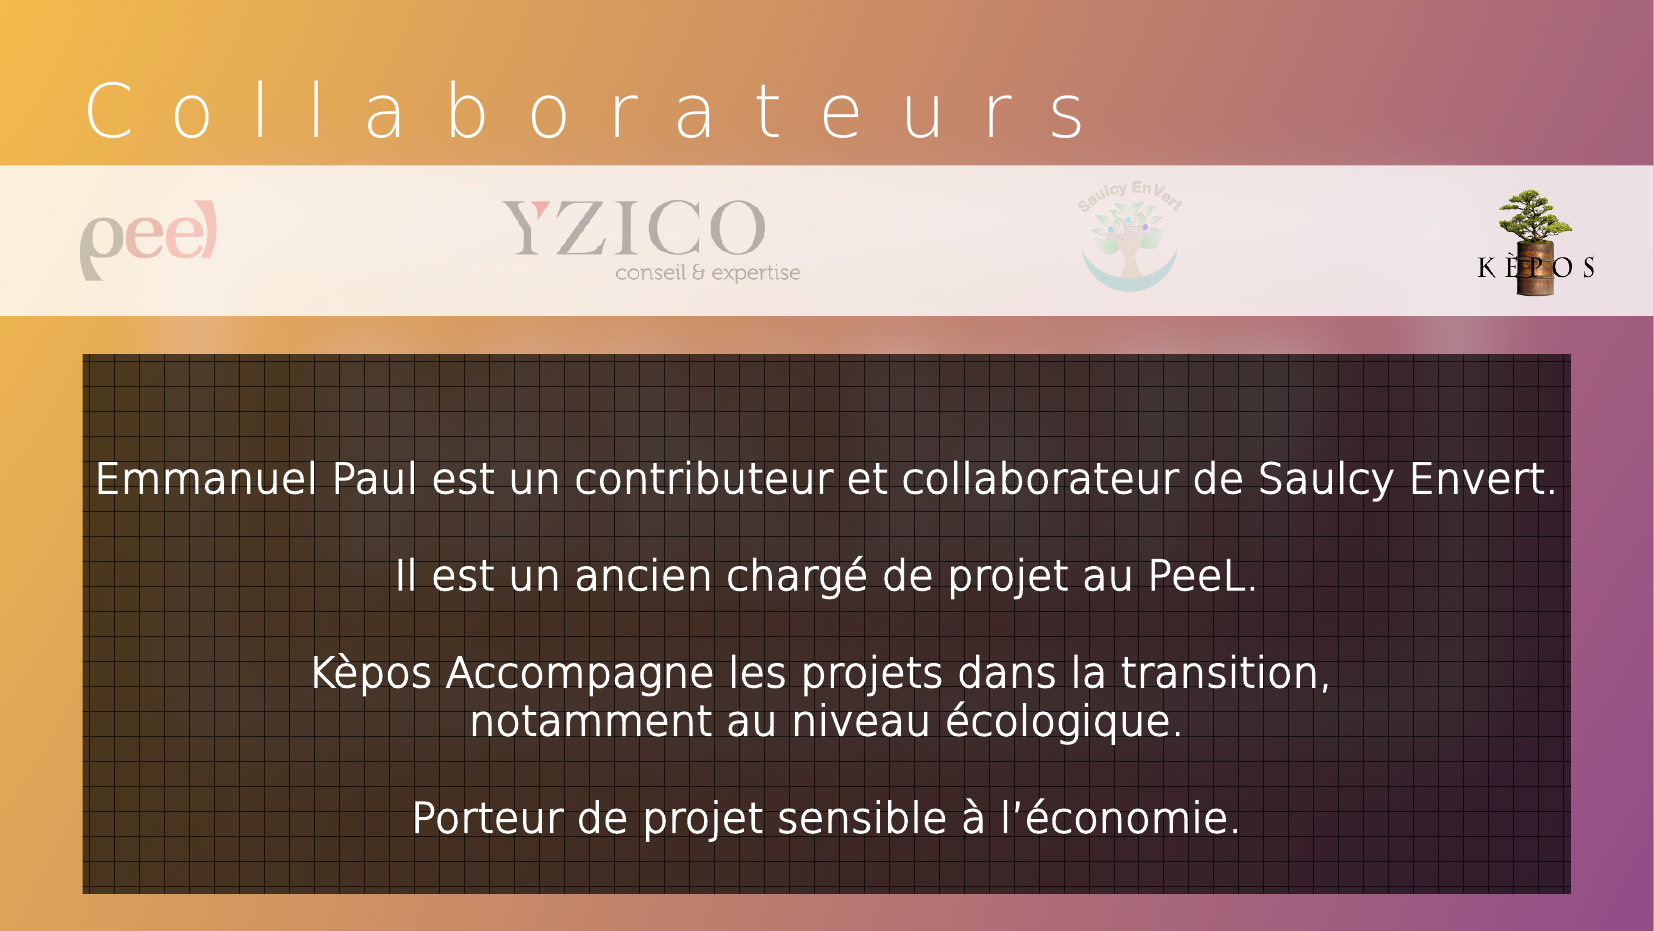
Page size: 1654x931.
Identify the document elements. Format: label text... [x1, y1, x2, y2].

picture [76, 195, 218, 284]
text_box [0, 165, 1654, 316]
picture [0, 0, 1654, 165]
title Collaborateurs [82, 35, 1235, 165]
picture [1068, 177, 1192, 296]
picture [1476, 183, 1595, 302]
picture [501, 200, 800, 284]
subtitle Emmanuel Paul est un contributeur et collaborateur de Saulcy Envert. Il est un ancien chargé de projet au PeeL. Kèpos Accompagne les projets dans la transition, notamment au niveau écologique. Porteur de projet sensible à l’économie. [82, 354, 1571, 894]
picture [0, 316, 1654, 931]
